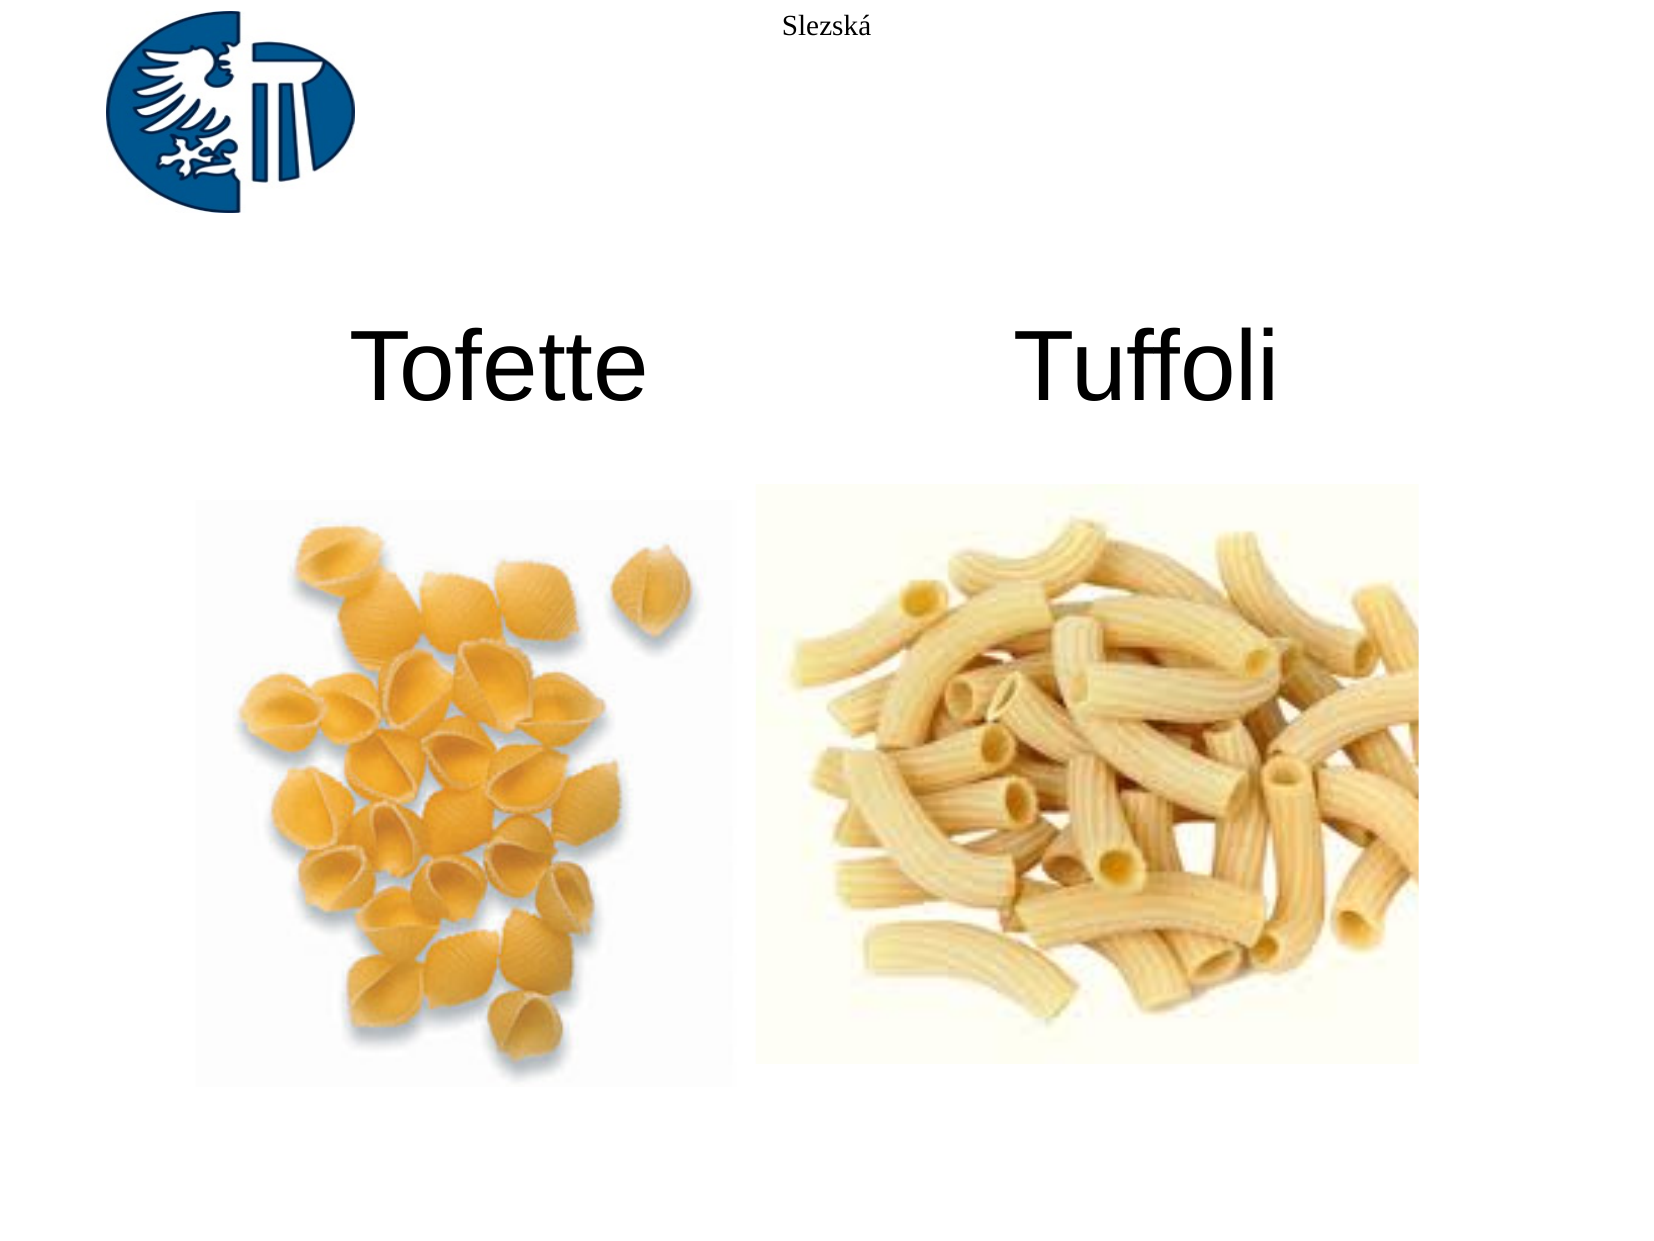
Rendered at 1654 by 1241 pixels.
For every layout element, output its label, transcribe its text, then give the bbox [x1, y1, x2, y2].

title Tofette Tuffoli [70, 200, 1559, 532]
picture [106, 484, 1419, 1087]
picture [106, 11, 355, 200]
